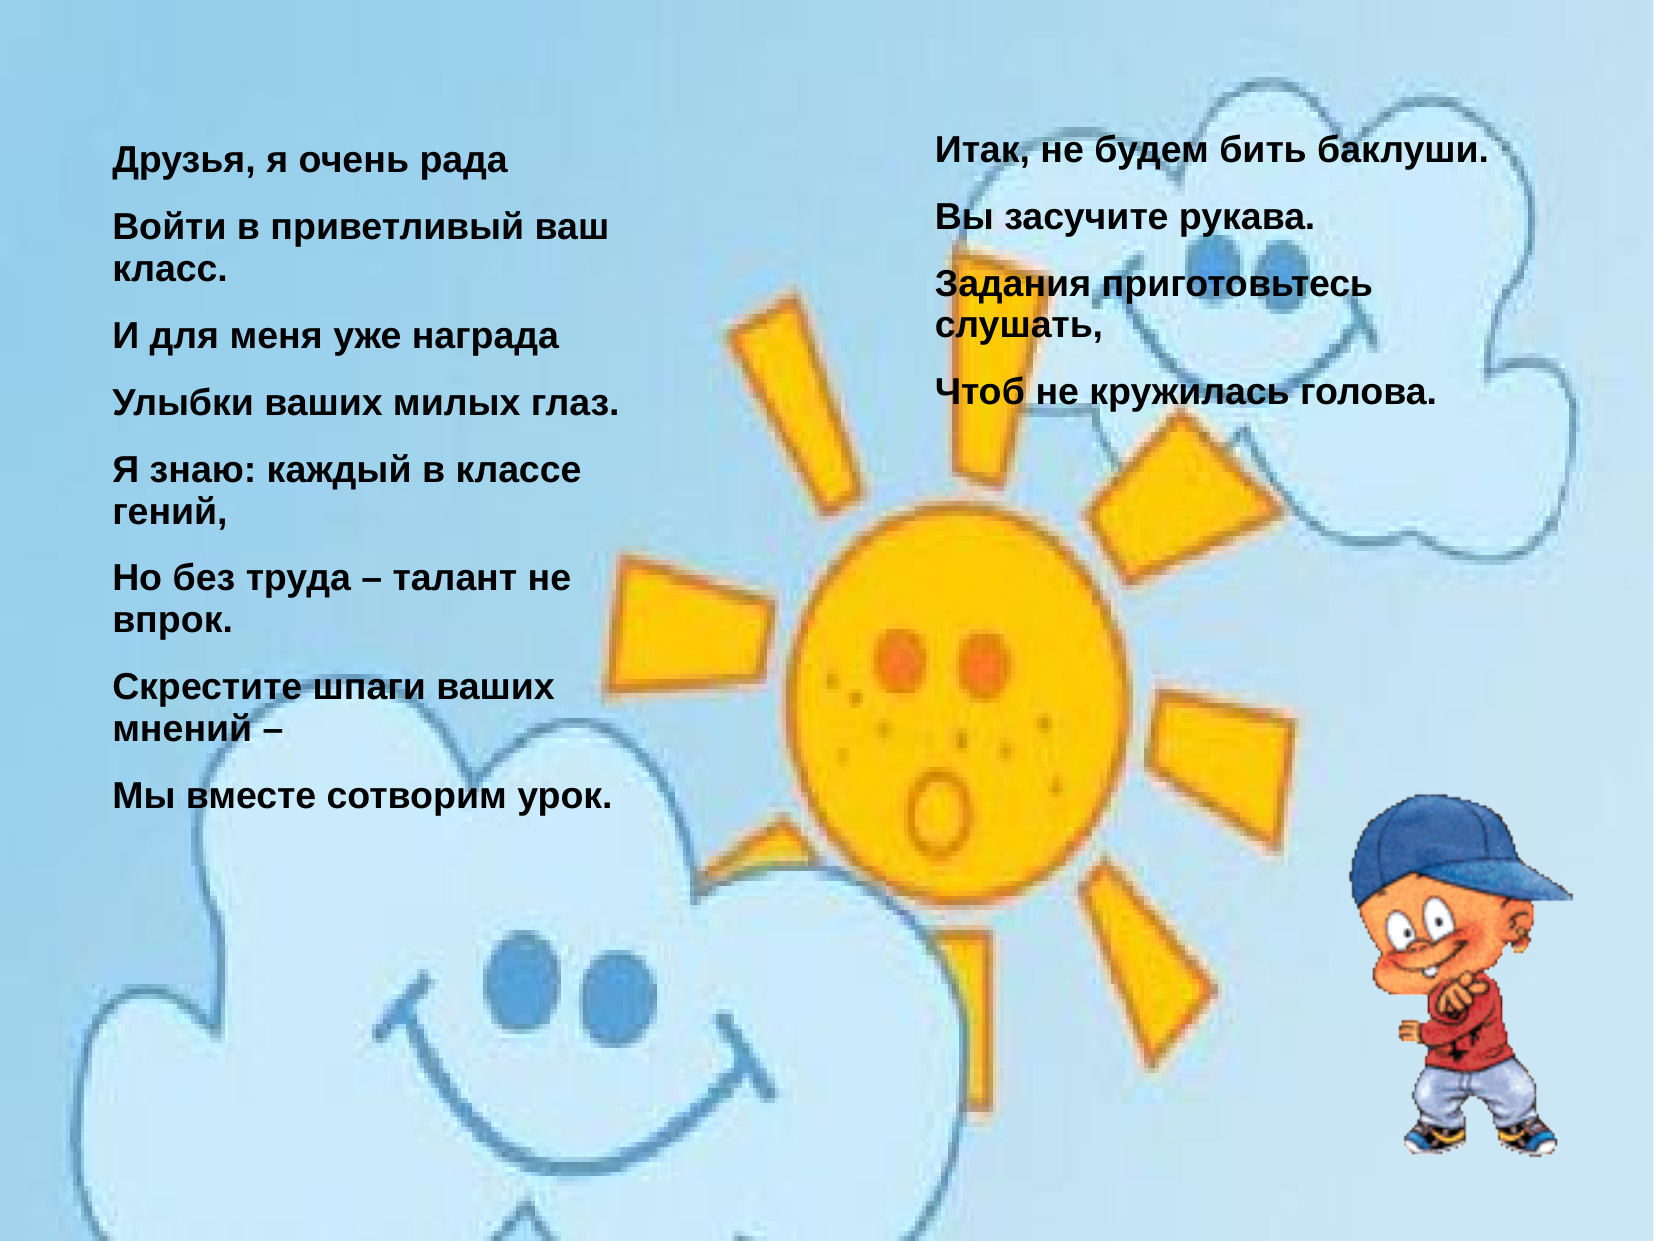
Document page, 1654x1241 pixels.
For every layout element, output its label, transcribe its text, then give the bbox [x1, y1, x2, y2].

picture [0, 0, 1654, 1241]
text_box Друзья, я очень рада Войти в приветливый ваш класс. И для меня уже награда Улыбки ваших милых глаз. Я знаю: каждый в классе гений, Но без труда – талант не впрок. Скрестите шпаги ваших мнений – Мы вместе сотворим урок. [97, 131, 684, 990]
text_box Итак, не будем бить баклуши. Вы засучите рукава. Задания приготовьтесь слушать, Чтоб не кружилась голова. [920, 121, 1530, 545]
